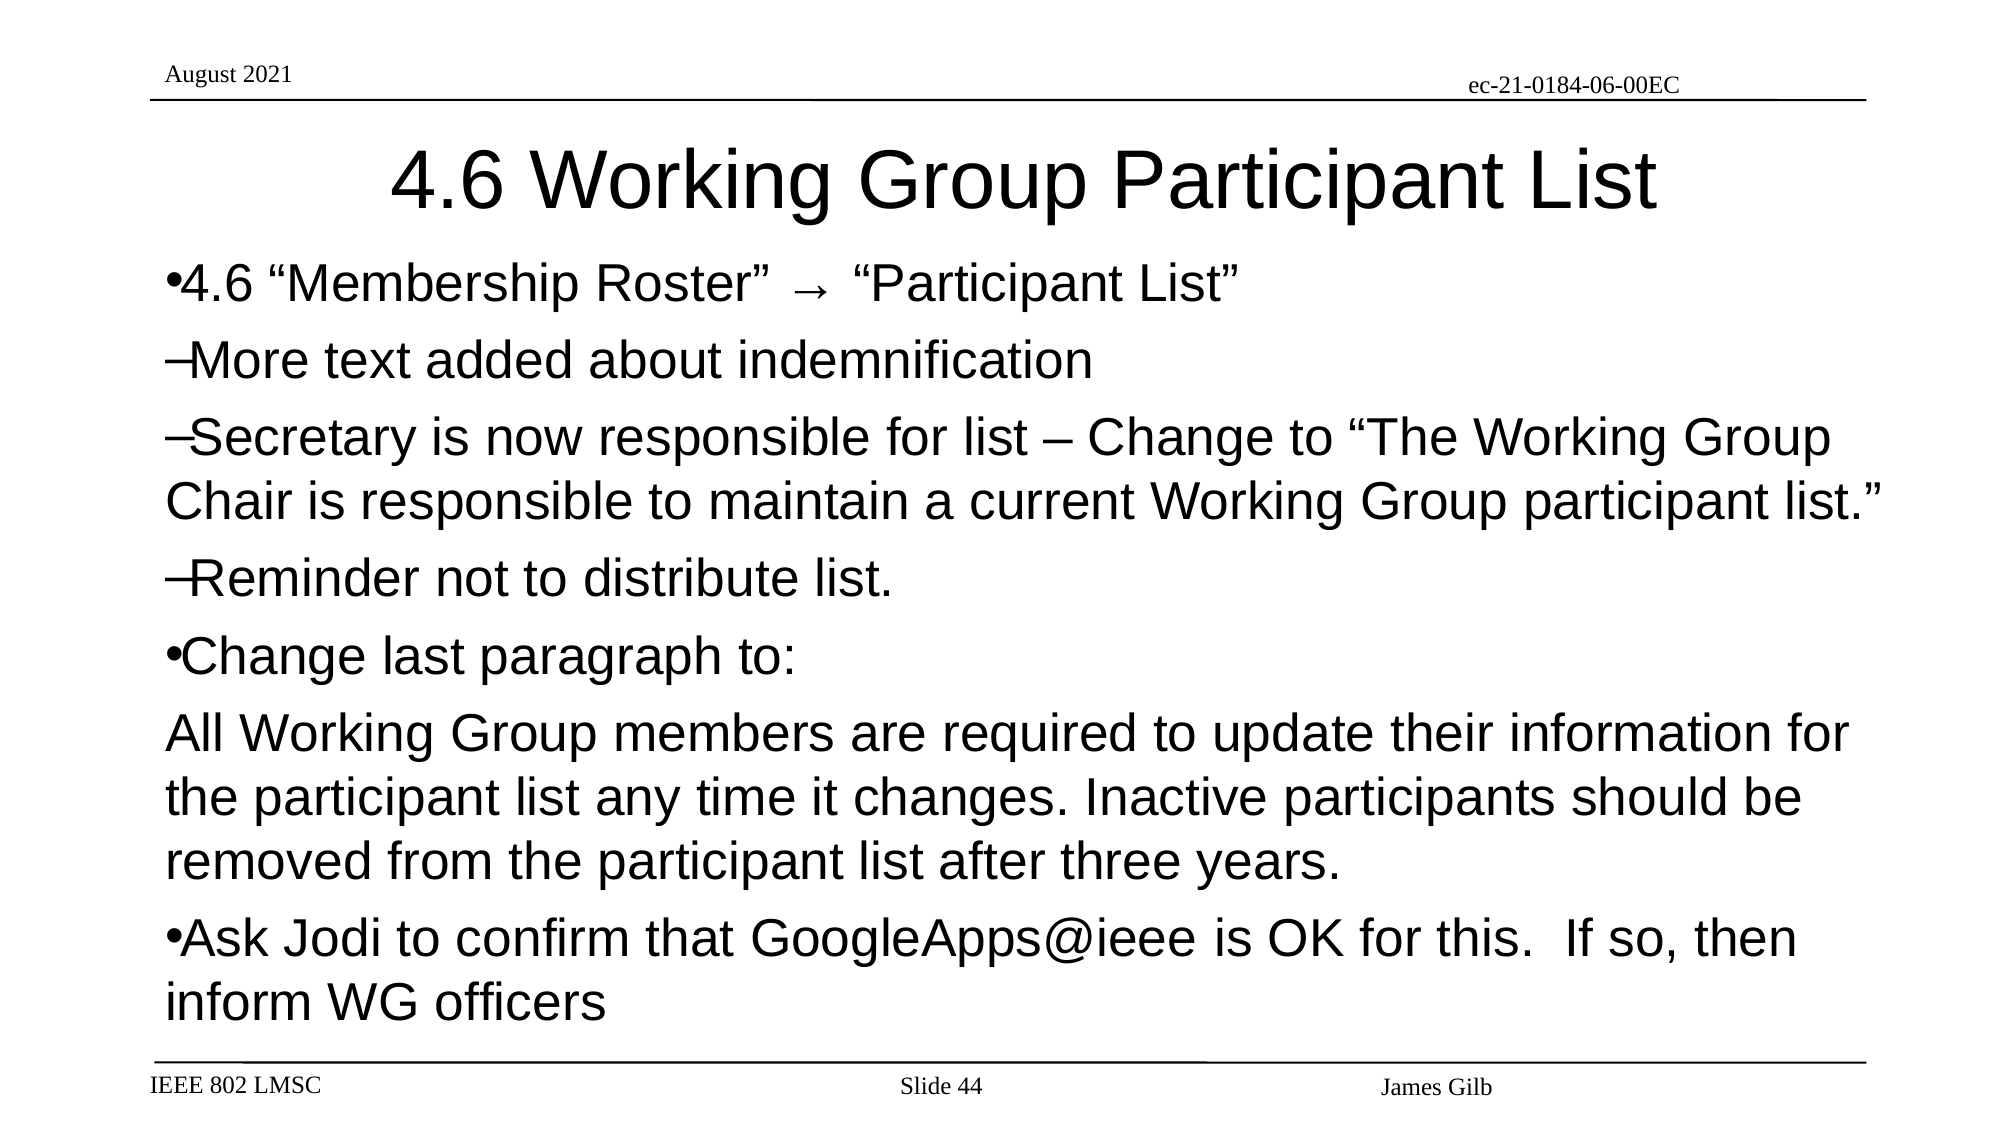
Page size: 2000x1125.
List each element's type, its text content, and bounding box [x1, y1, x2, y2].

list 4.6 “Membership Roster” → “Participant List” More text added about indemnification Secretary is now responsible for list – Change to “The Working Group Chair is responsible to maintain a current Working Group participant list.” Reminder not to distribute list. Change last paragraph to: All Working Group members are required to update their information for the participant list any time it changes. Inactive participants should be removed from the participant list after three years. Ask Jodi to confirm that GoogleApps@ieee is OK for this. If so, then inform WG officers [149, 239, 1900, 1051]
title 4.6 Working Group Participant List [149, 112, 1900, 238]
text_box Slide [799, 1069, 1083, 1108]
